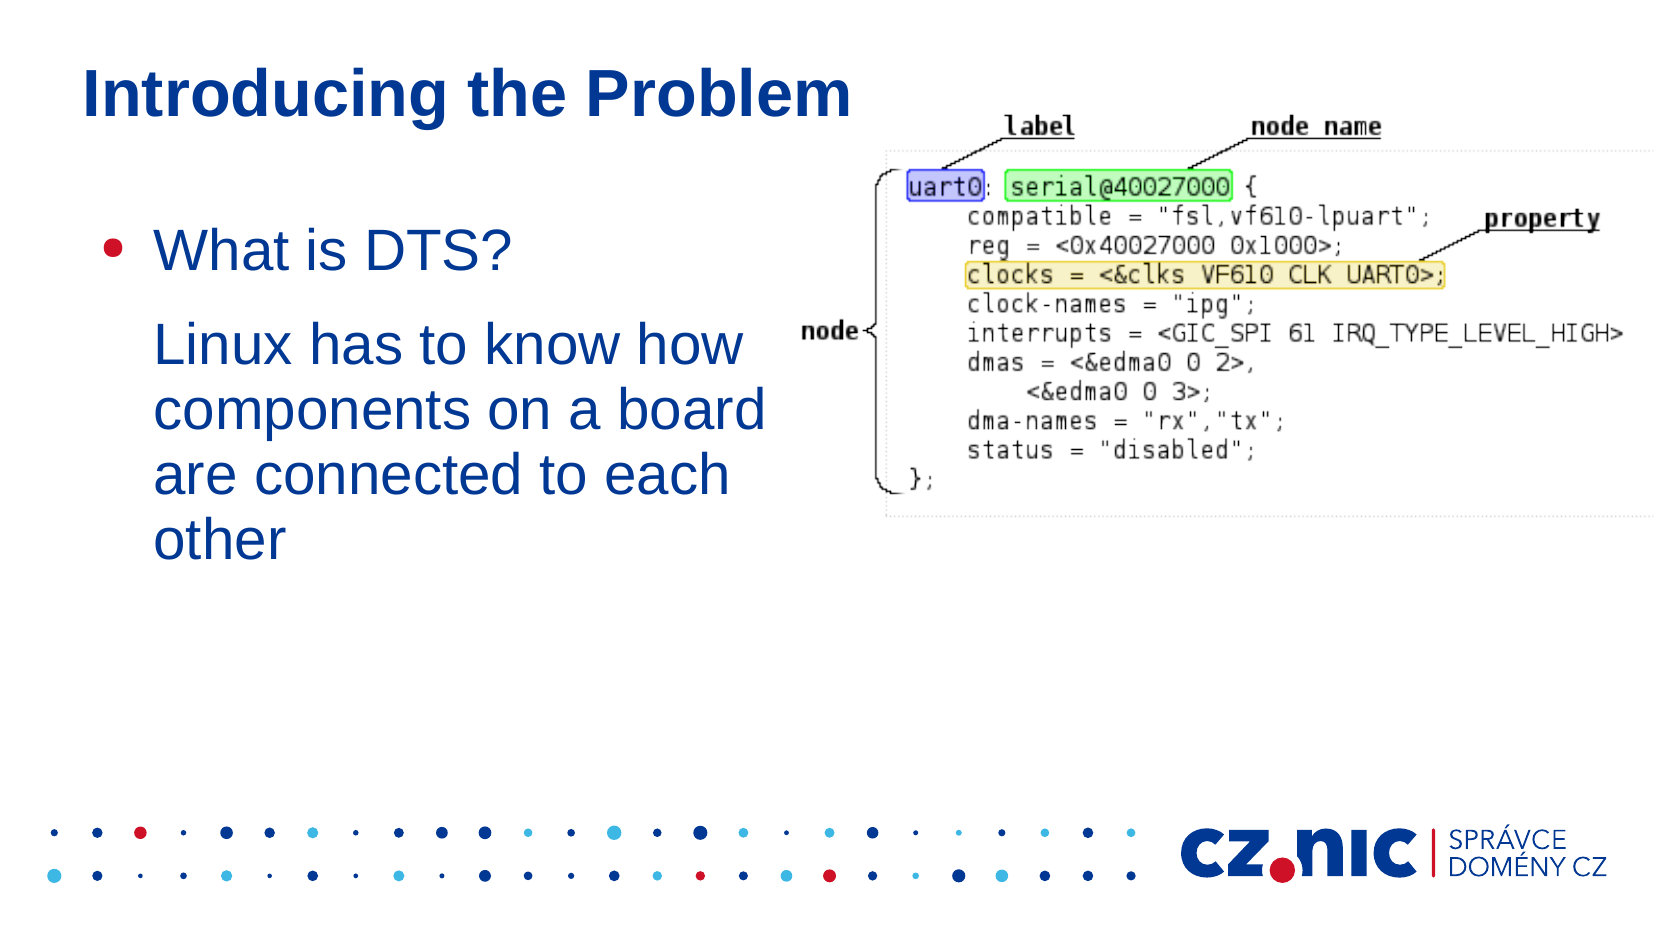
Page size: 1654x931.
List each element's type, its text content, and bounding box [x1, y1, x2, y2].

title Introducing the Problem [82, 53, 1571, 133]
picture [742, 69, 1654, 591]
list What is DTS? Linux has to know how components on a board are connected to each other [82, 217, 1571, 758]
